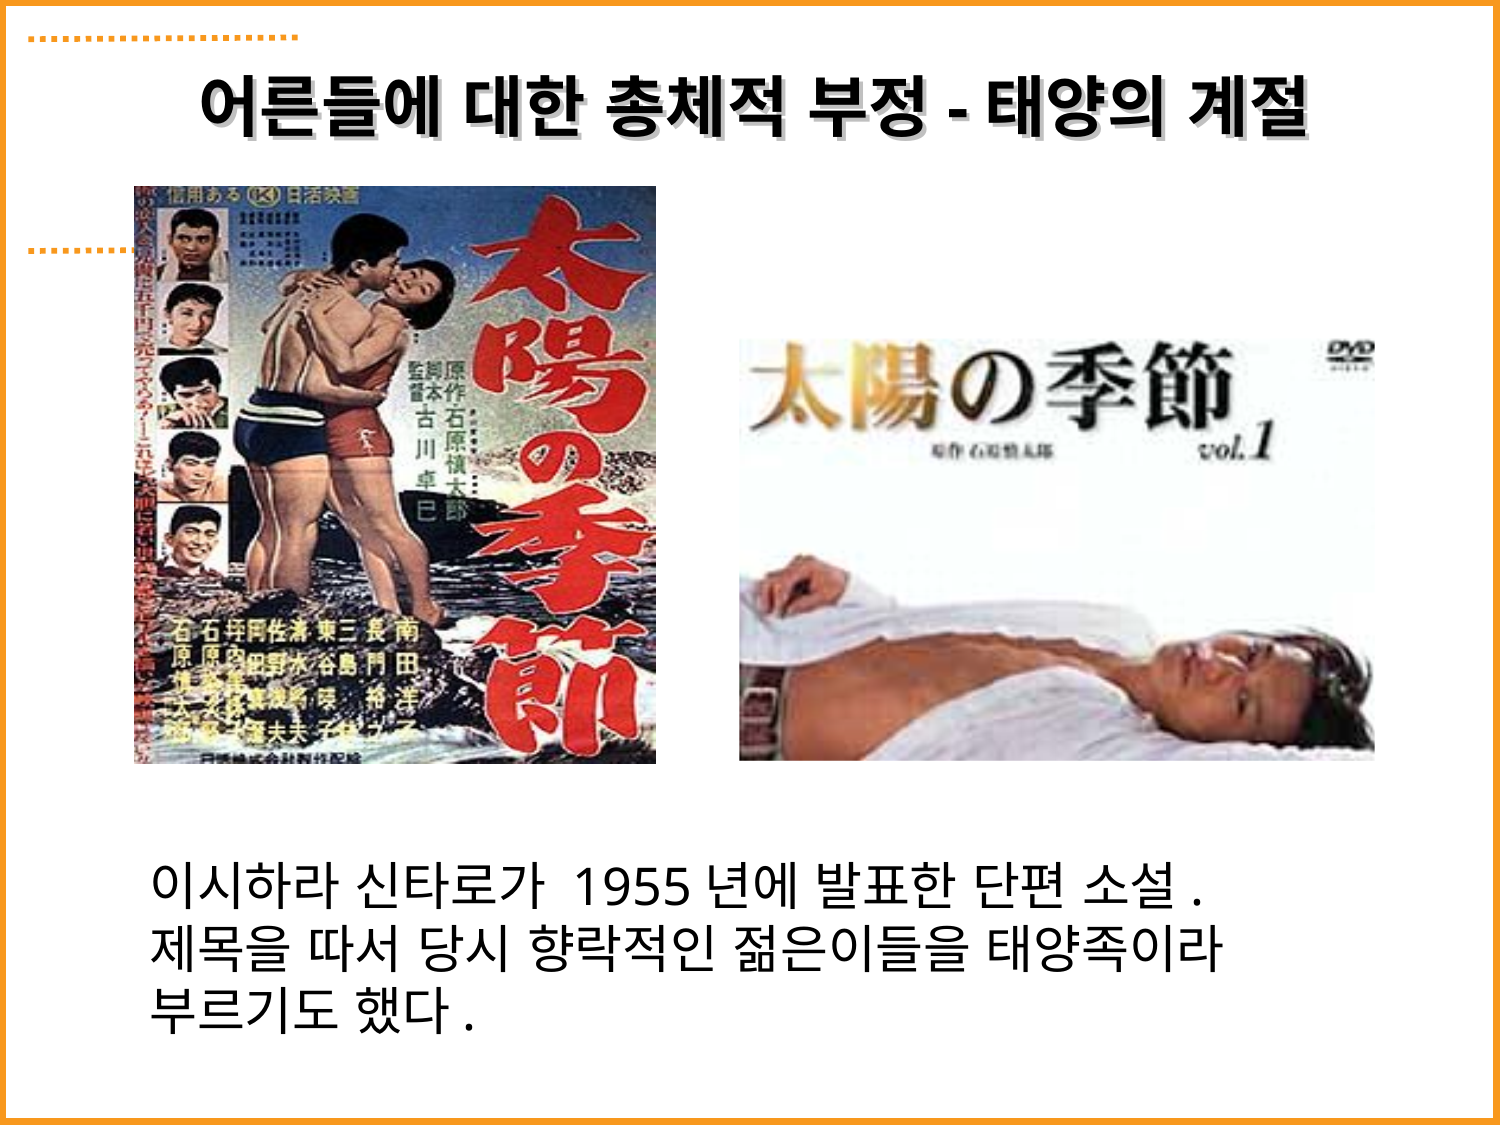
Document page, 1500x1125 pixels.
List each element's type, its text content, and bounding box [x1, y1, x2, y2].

picture [134, 186, 656, 764]
text_box 이시하라 신타로가 1955년에 발표한 단편 소설. 제목을 따서 당시 향락적인 젊은이들을 태양족이라 부르기도 했다. [134, 846, 1375, 1051]
picture [738, 338, 1375, 761]
text_box 어른들에 대한 총체적 부정-태양의 계절 [80, 66, 1429, 187]
